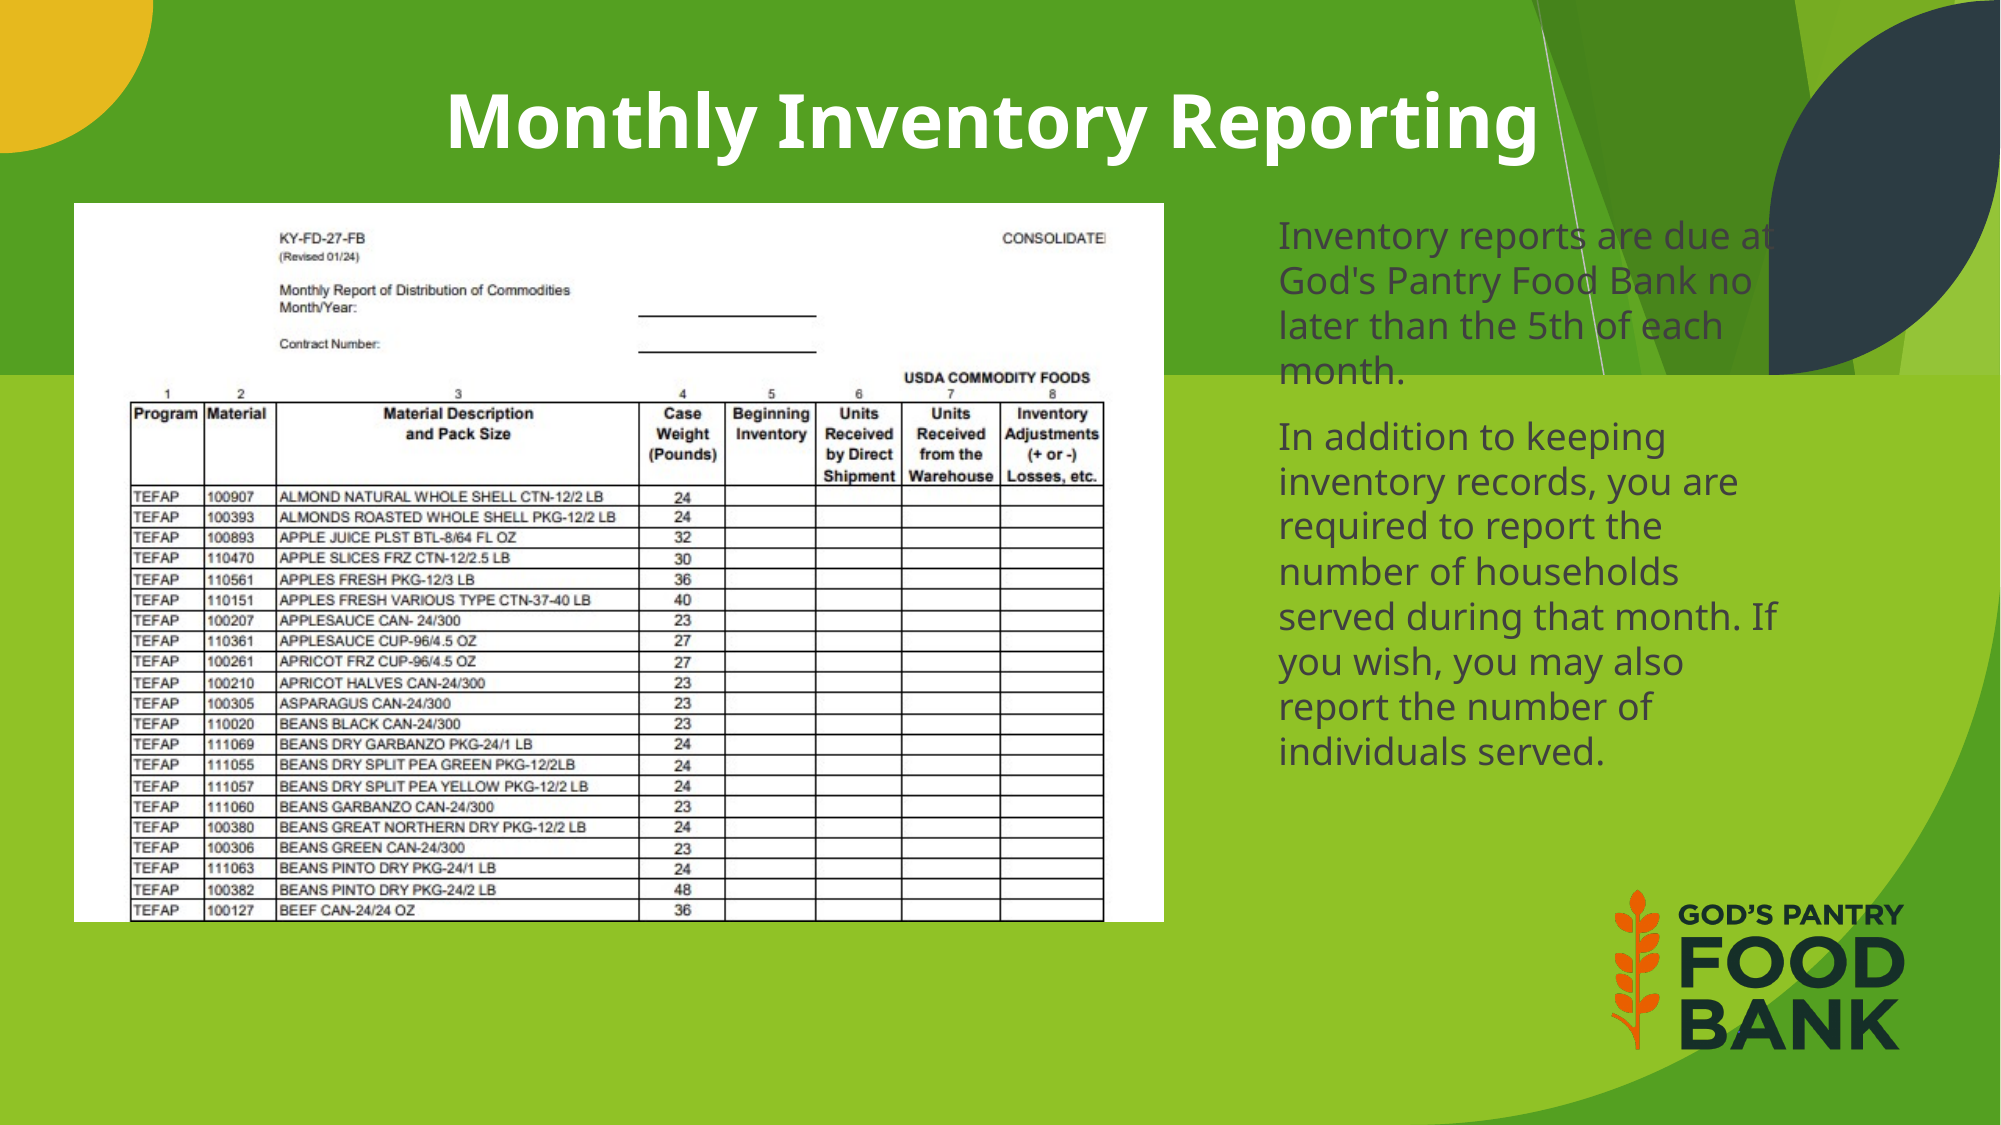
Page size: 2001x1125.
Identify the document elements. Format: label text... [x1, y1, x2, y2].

picture [74, 203, 1164, 922]
title Monthly Inventory Reporting [191, 0, 1796, 172]
picture [1610, 887, 1905, 1051]
list Inventory reports are due at God's Pantry Food Bank no later than the 5th of each month. In addition to keeping inventory records, you are required to report the number of households served during that month. If you wish, you may also report the number of individuals served. [1243, 204, 1796, 999]
